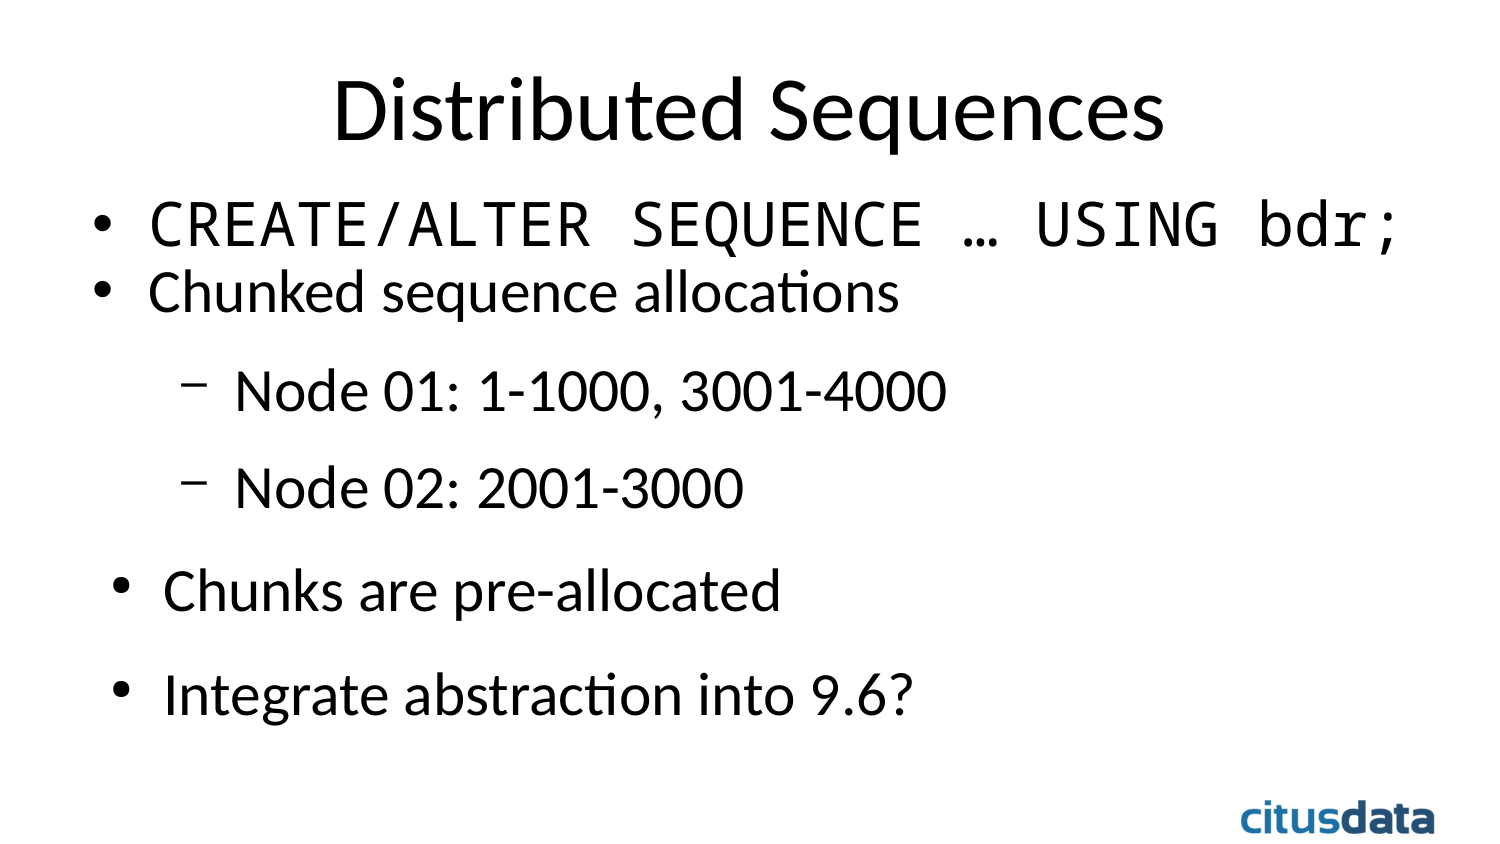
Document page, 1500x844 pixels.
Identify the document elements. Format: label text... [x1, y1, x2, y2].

list CREATE/ALTER SEQUENCE … USING bdr; Chunked sequence allocations Node 01: 1-1000, 3001-4000 Node 02: 2001-3000 Chunks are pre-allocated Integrate abstraction into 9.6? [77, 185, 1428, 743]
list [75, 196, 1426, 754]
picture [1237, 795, 1439, 837]
title [75, 33, 1426, 175]
